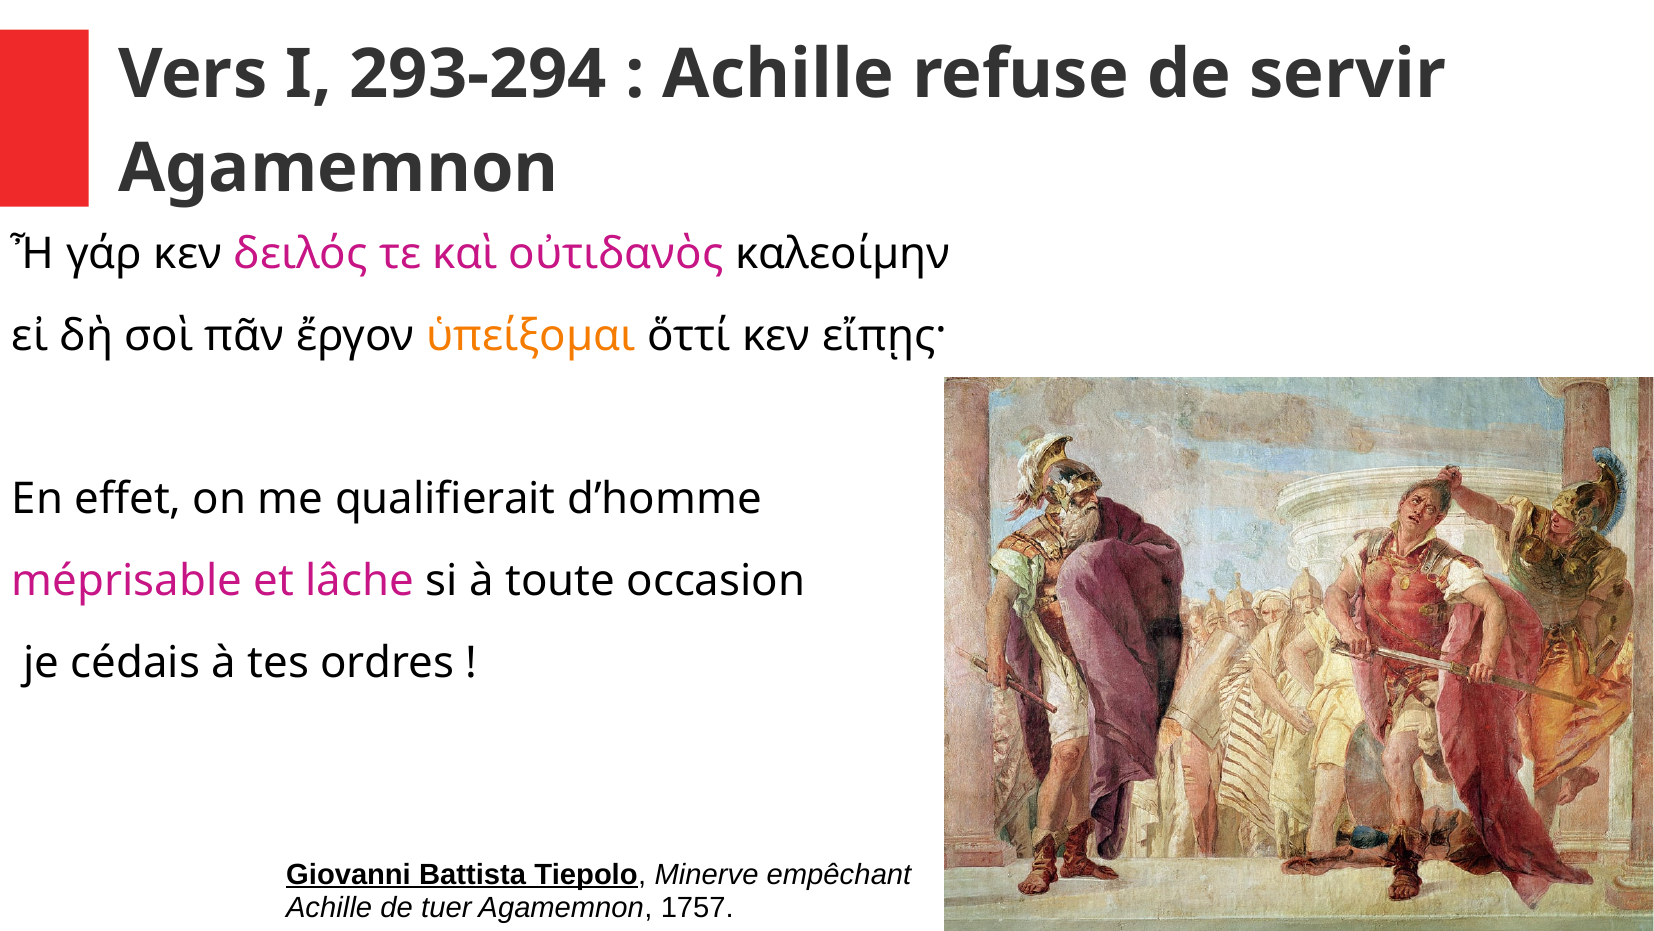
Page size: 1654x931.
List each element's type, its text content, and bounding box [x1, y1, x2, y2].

title Vers I, 293-294 : Achille refuse de servir Agamemnon [118, 24, 1595, 212]
list Ἦ γάρ κεν δειλός τε καὶ οὐτιδανὸς καλεοίμην εἰ δὴ σοὶ πᾶν ἔργον ὑπείξομαι ὅττί κεν εἴπῃς· En effet, on me qualifierait d’homme méprisable et lâche si à toute occasion je cédais à tes ordres ! [0, 59, 1093, 473]
text_box Giovanni Battista Tiepolo, Minerve empêchant Achille de tuer Agamemnon, 1757. [271, 850, 945, 931]
picture [944, 377, 1654, 931]
